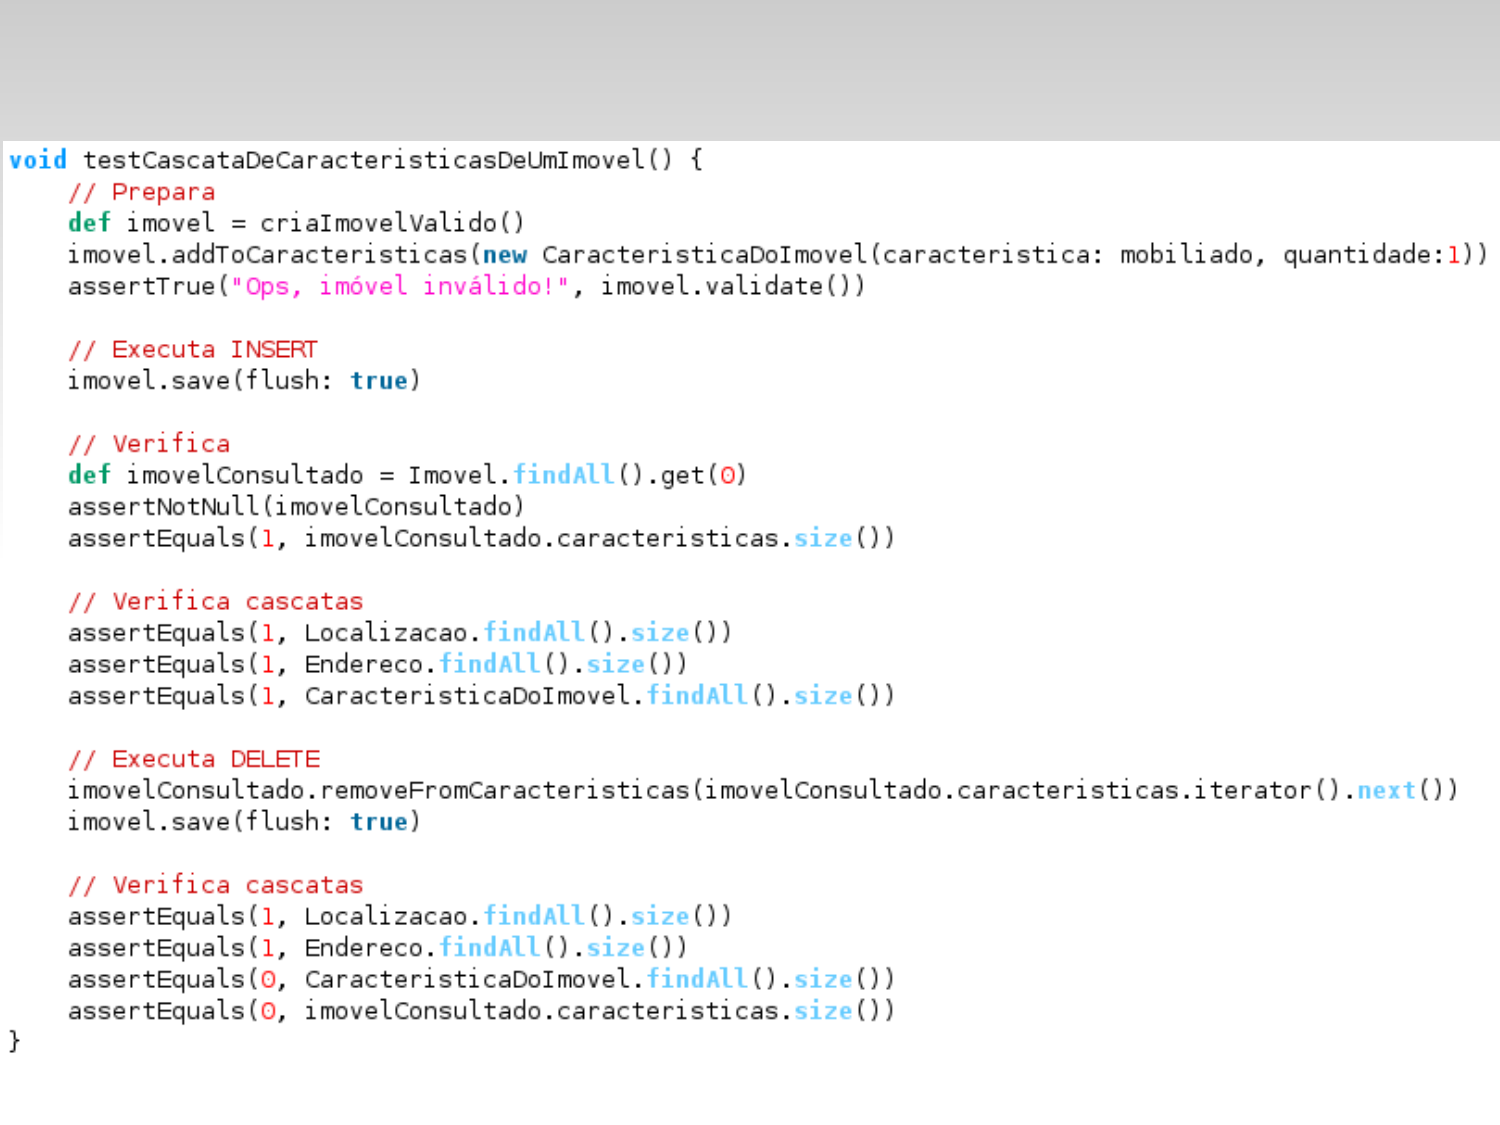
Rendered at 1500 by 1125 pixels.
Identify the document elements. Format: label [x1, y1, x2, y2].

picture [3, 141, 1500, 1064]
